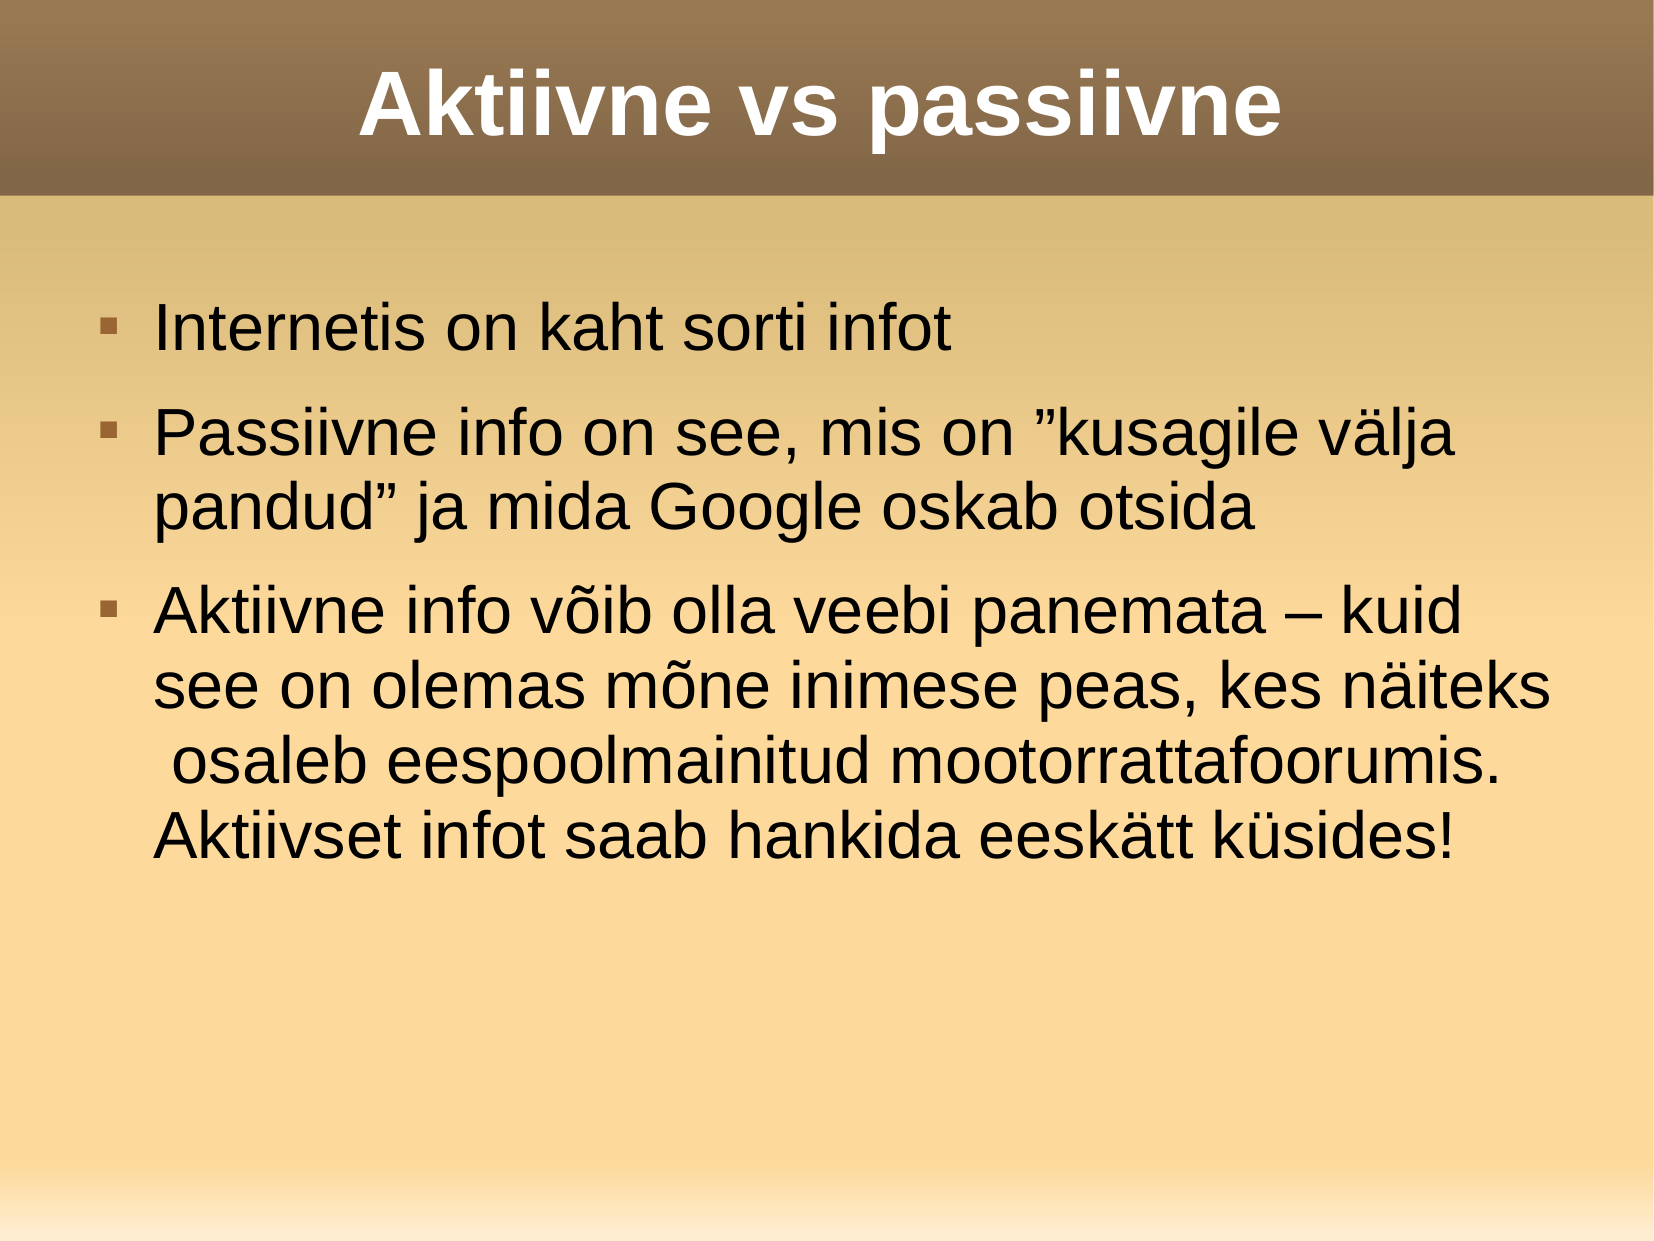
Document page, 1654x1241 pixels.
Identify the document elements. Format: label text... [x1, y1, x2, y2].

title Aktiivne vs passiivne [76, 7, 1565, 200]
list Internetis on kaht sorti infot Passiivne info on see, mis on ”kusagile välja pandud” ja mida Google oskab otsida Aktiivne info võib olla veebi panemata – kuid see on olemas mõne inimese peas, kes näiteks osaleb eespoolmainitud mootorrattafoorumis. Aktiivset infot saab hankida eeskätt küsides! [82, 290, 1571, 1094]
picture [0, 0, 1654, 1241]
